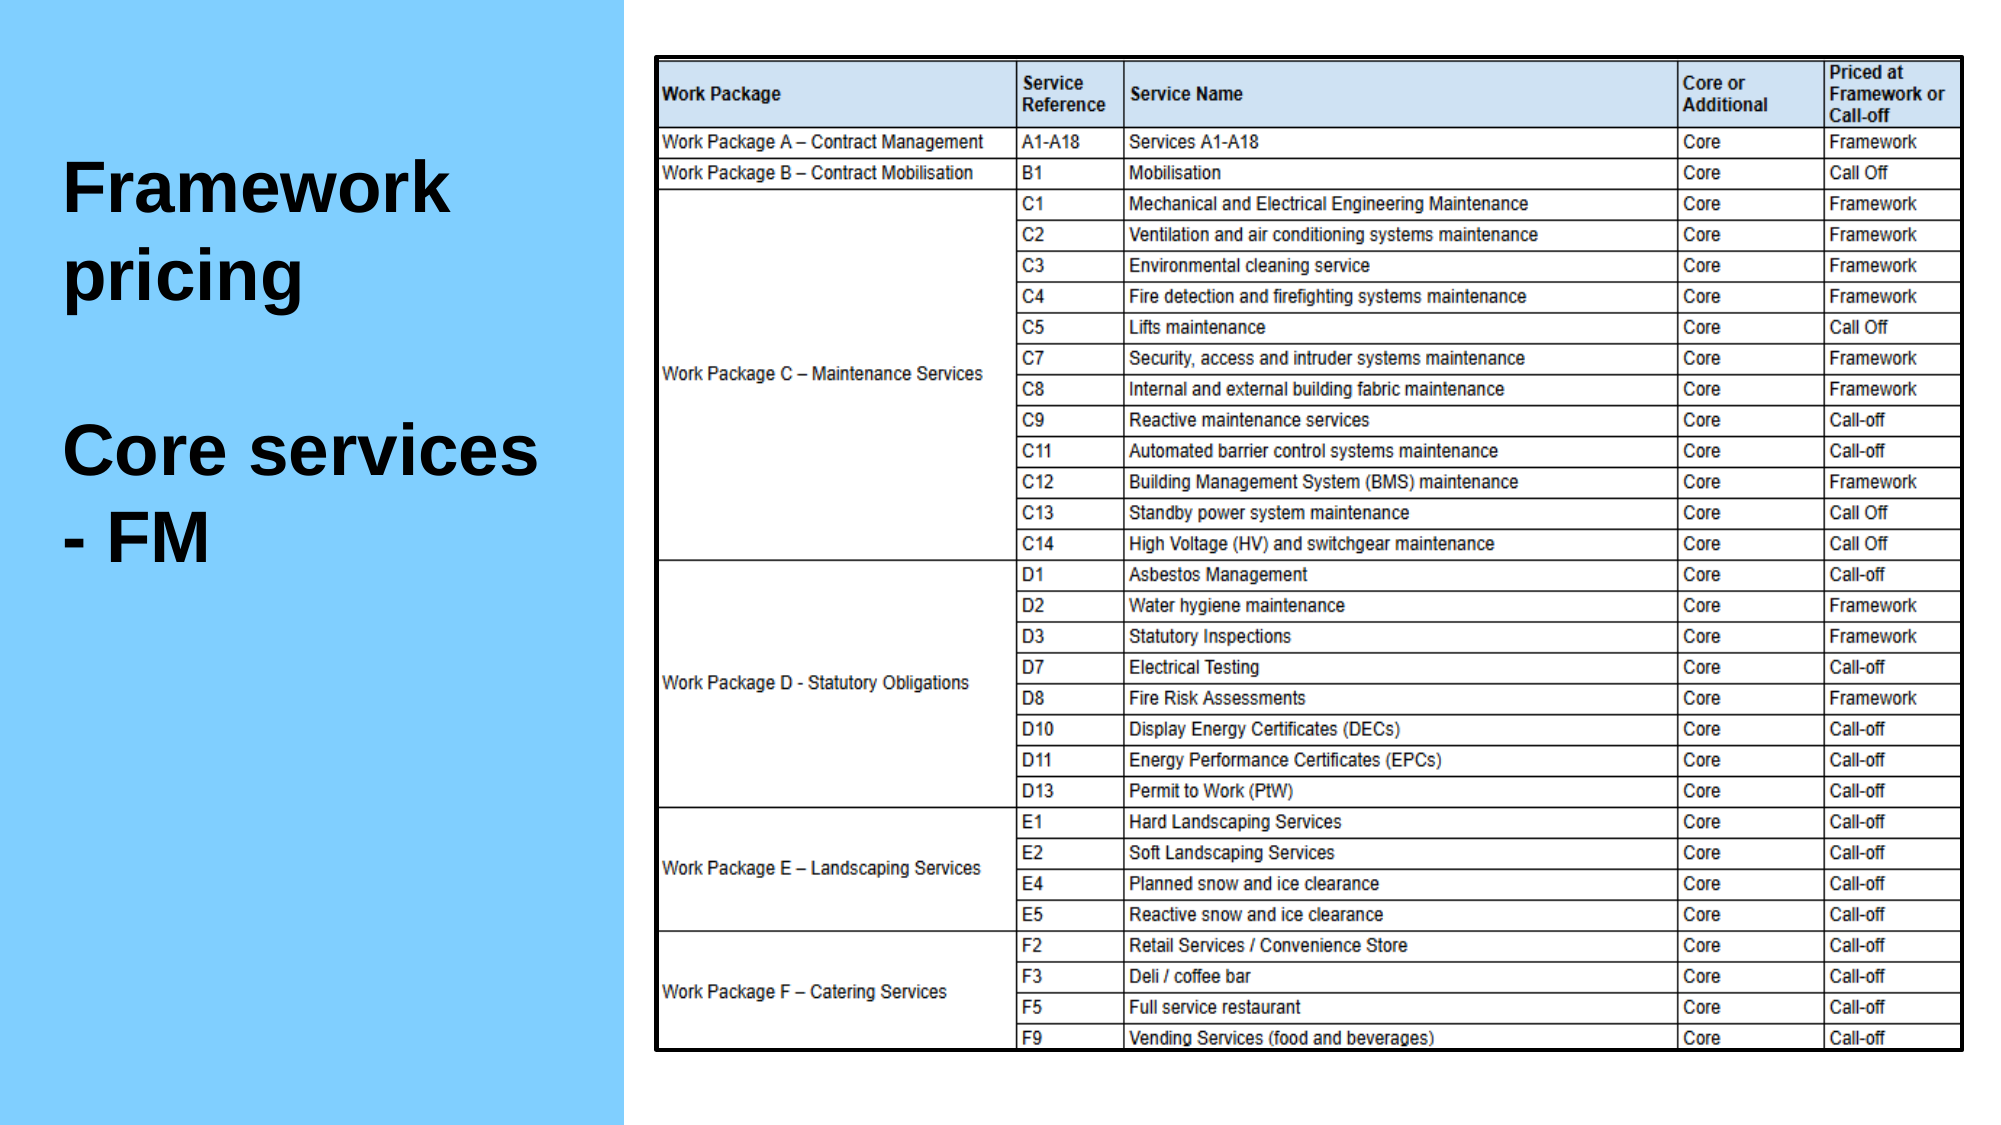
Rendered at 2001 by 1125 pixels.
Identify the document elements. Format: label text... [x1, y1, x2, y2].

title Framework pricing Core services - FM [62, 139, 564, 394]
picture [658, 59, 1960, 1048]
